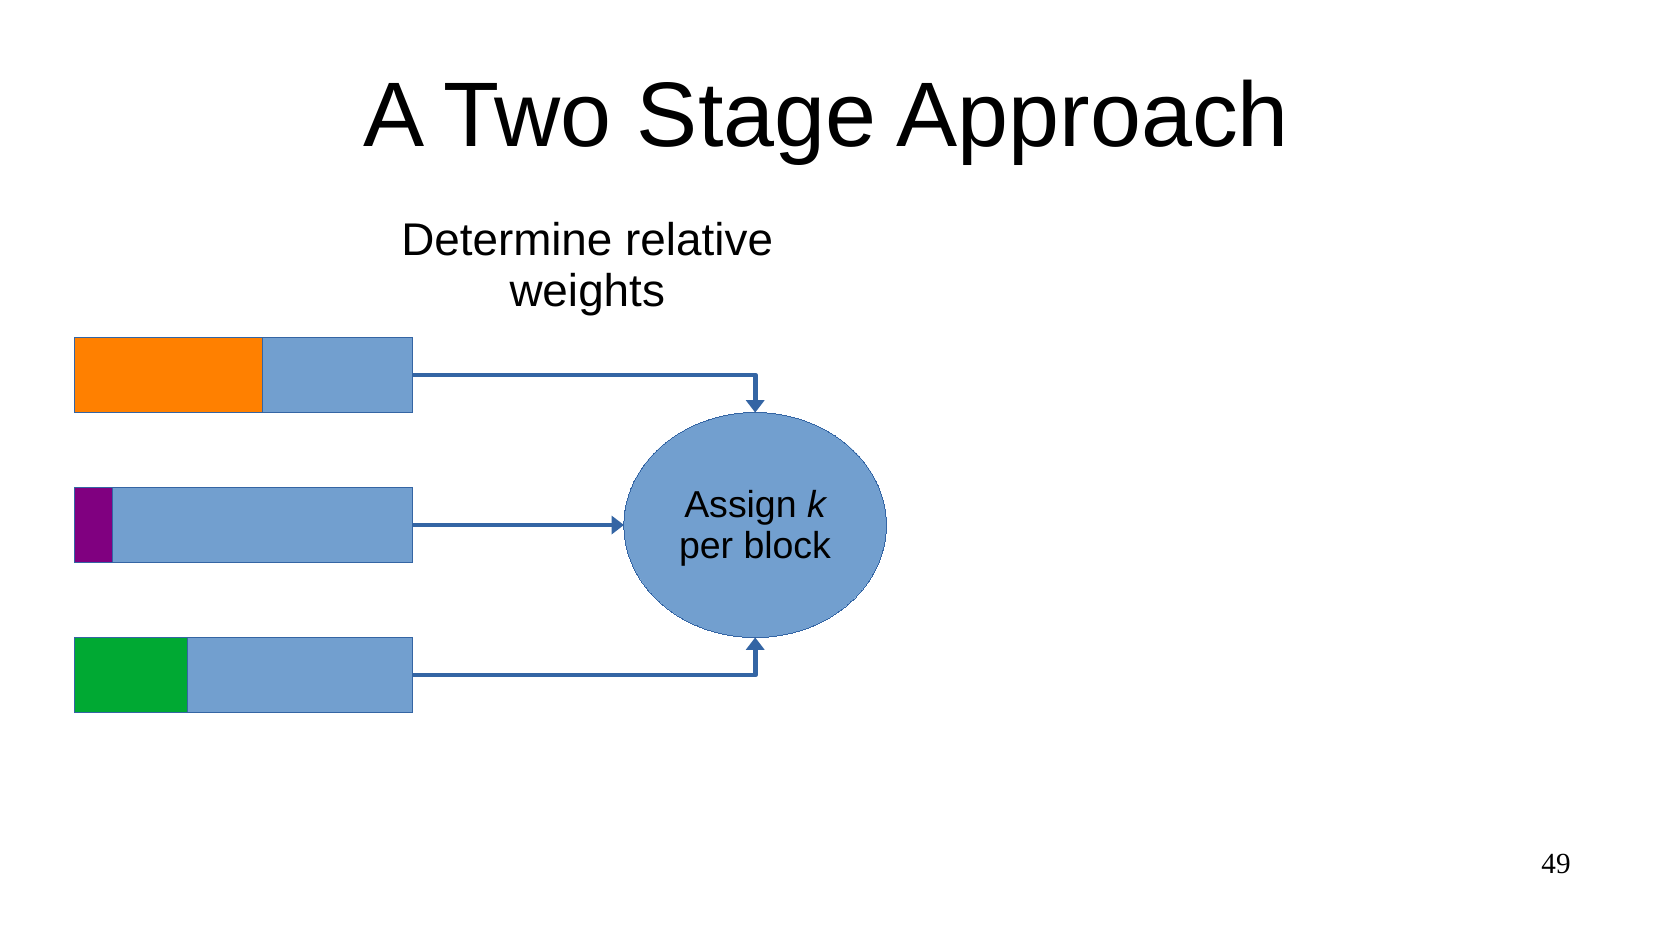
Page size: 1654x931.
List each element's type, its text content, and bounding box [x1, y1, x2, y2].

text_box Determine relative weights [386, 206, 788, 324]
text_box [74, 337, 413, 413]
text_box [74, 637, 413, 713]
text_box [74, 487, 413, 563]
title A Two Stage Approach [82, 37, 1571, 193]
text_box Assign k per block [623, 412, 887, 638]
